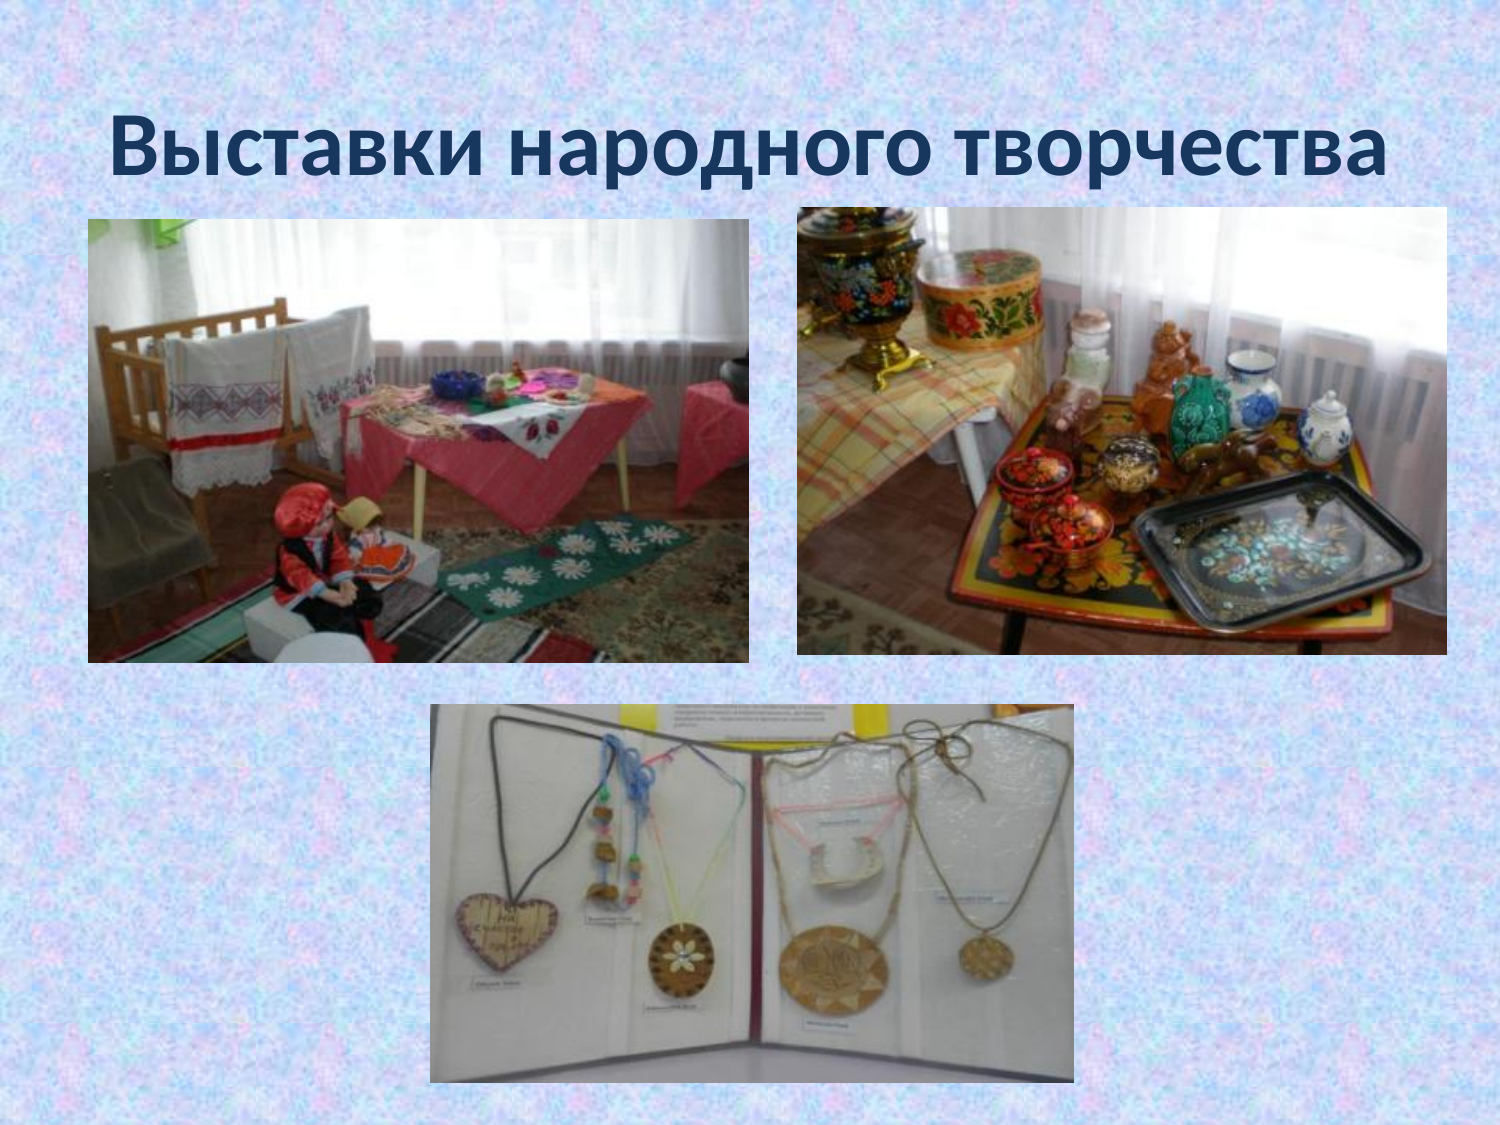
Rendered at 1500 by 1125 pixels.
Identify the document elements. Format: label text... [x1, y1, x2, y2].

title Выставки народного творчества [75, 45, 1426, 233]
picture [430, 704, 1074, 1083]
picture [797, 208, 1447, 655]
picture [88, 220, 749, 663]
